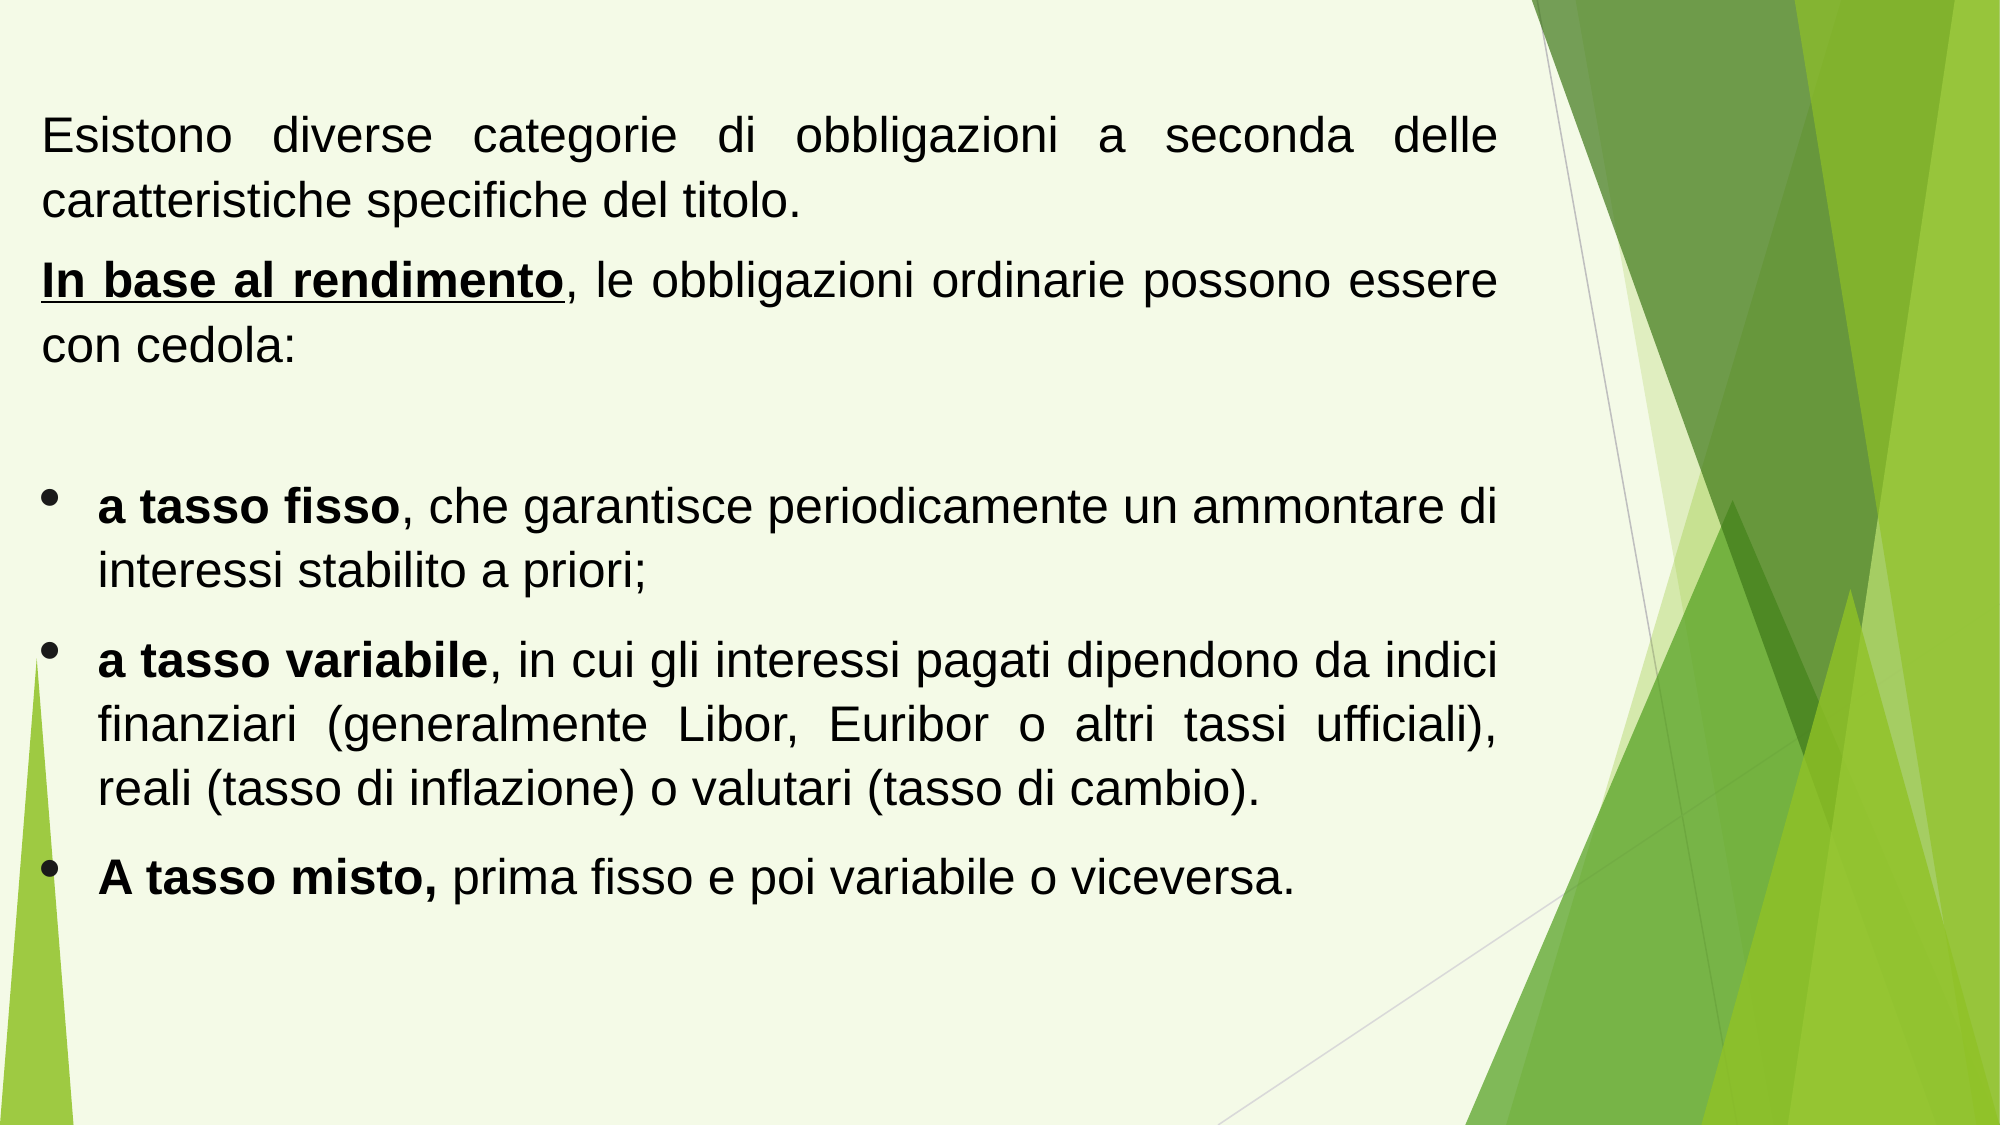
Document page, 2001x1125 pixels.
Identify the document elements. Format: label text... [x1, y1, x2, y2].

text_box Esistono diverse categorie di obbligazioni a seconda delle caratteristiche specifiche del titolo. In base al rendimento, le obbligazioni ordinarie possono essere con cedola: a tasso fisso, che garantisce periodicamente un ammontare di interessi stabilito a priori; a tasso variabile, in cui gli interessi pagati dipendono da indici finanziari (generalmente Libor, Euribor o altri tassi ufficiali), reali (tasso di inflazione) o valutari (tasso di cambio). A tasso misto, prima fisso e poi variabile o viceversa. [26, 91, 1514, 913]
